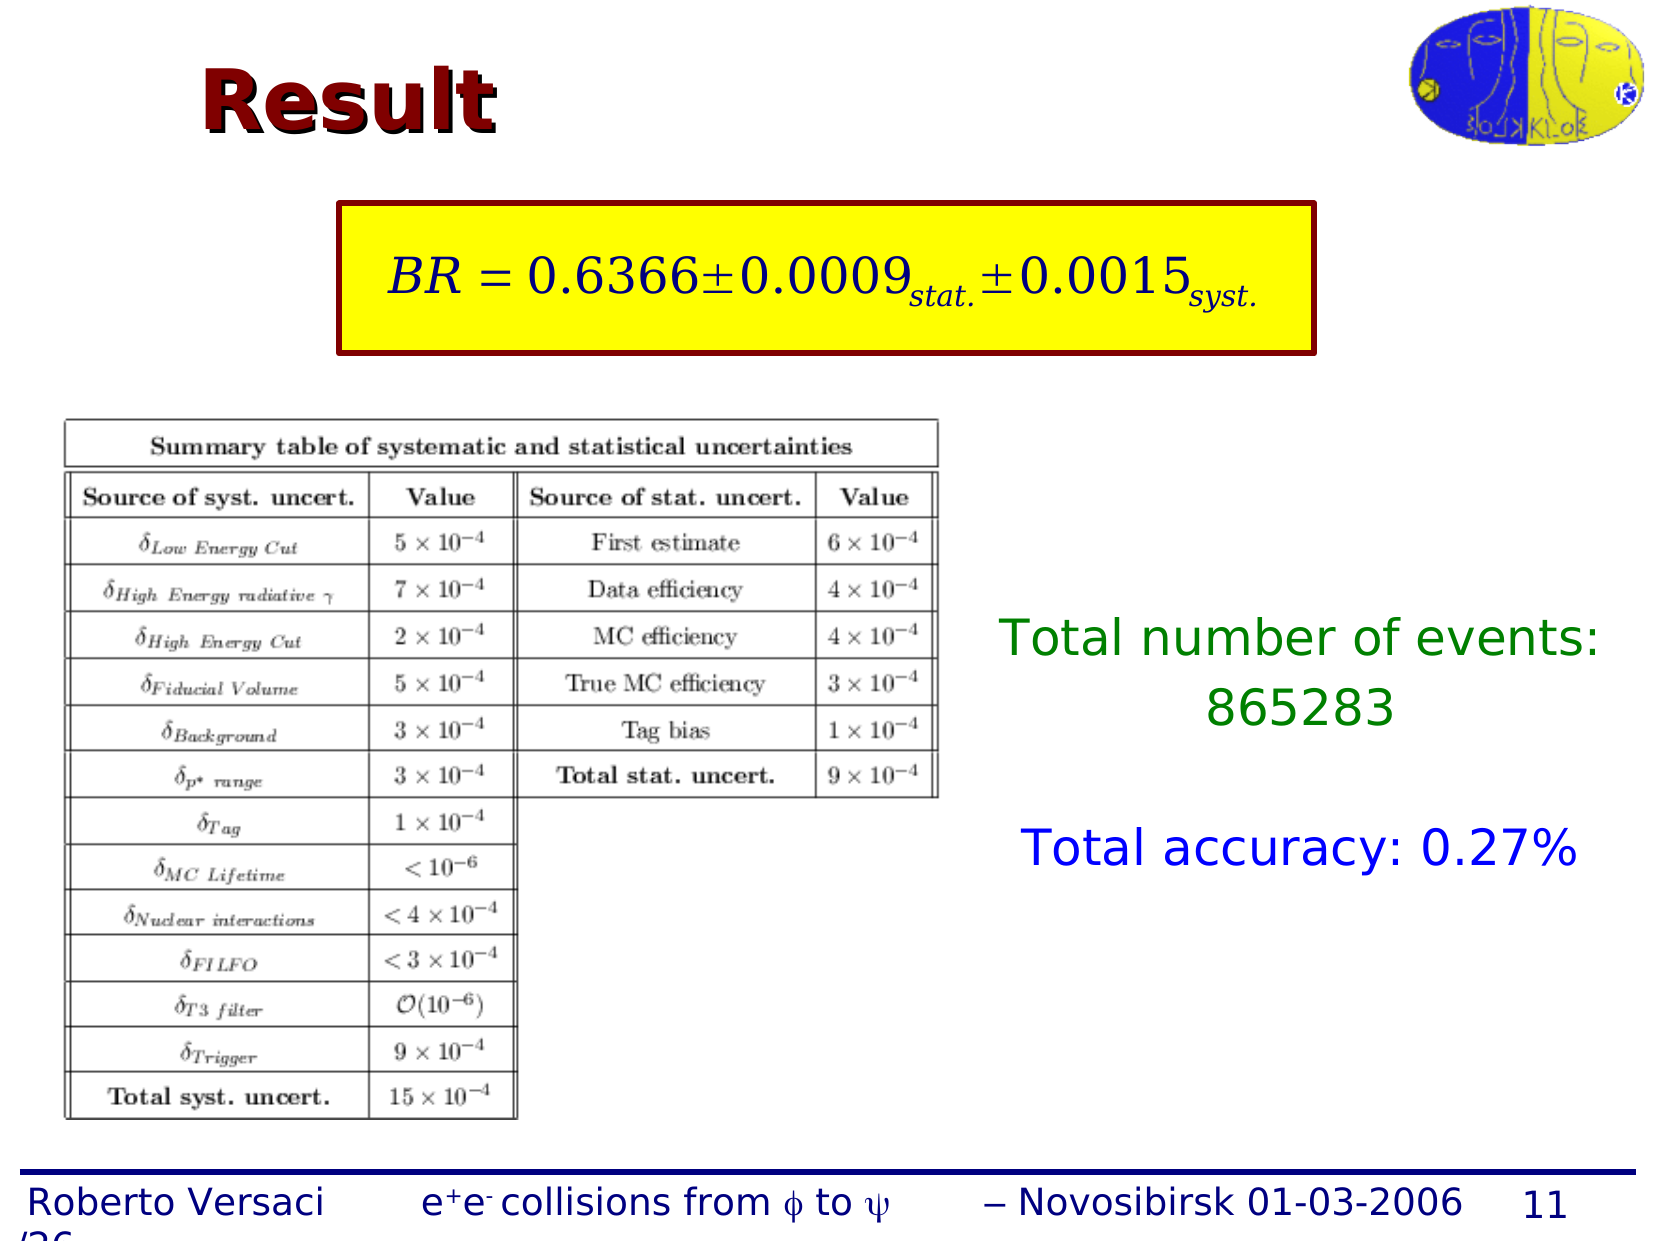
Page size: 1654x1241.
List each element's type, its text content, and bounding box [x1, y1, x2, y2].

text_box Total number of events: 865283 Total accuracy: 0.27% [985, 601, 1604, 886]
text_box Result [183, 45, 511, 158]
picture [55, 404, 943, 1120]
text_box [339, 203, 1315, 354]
picture [1398, 0, 1654, 151]
chart [382, 246, 1266, 313]
